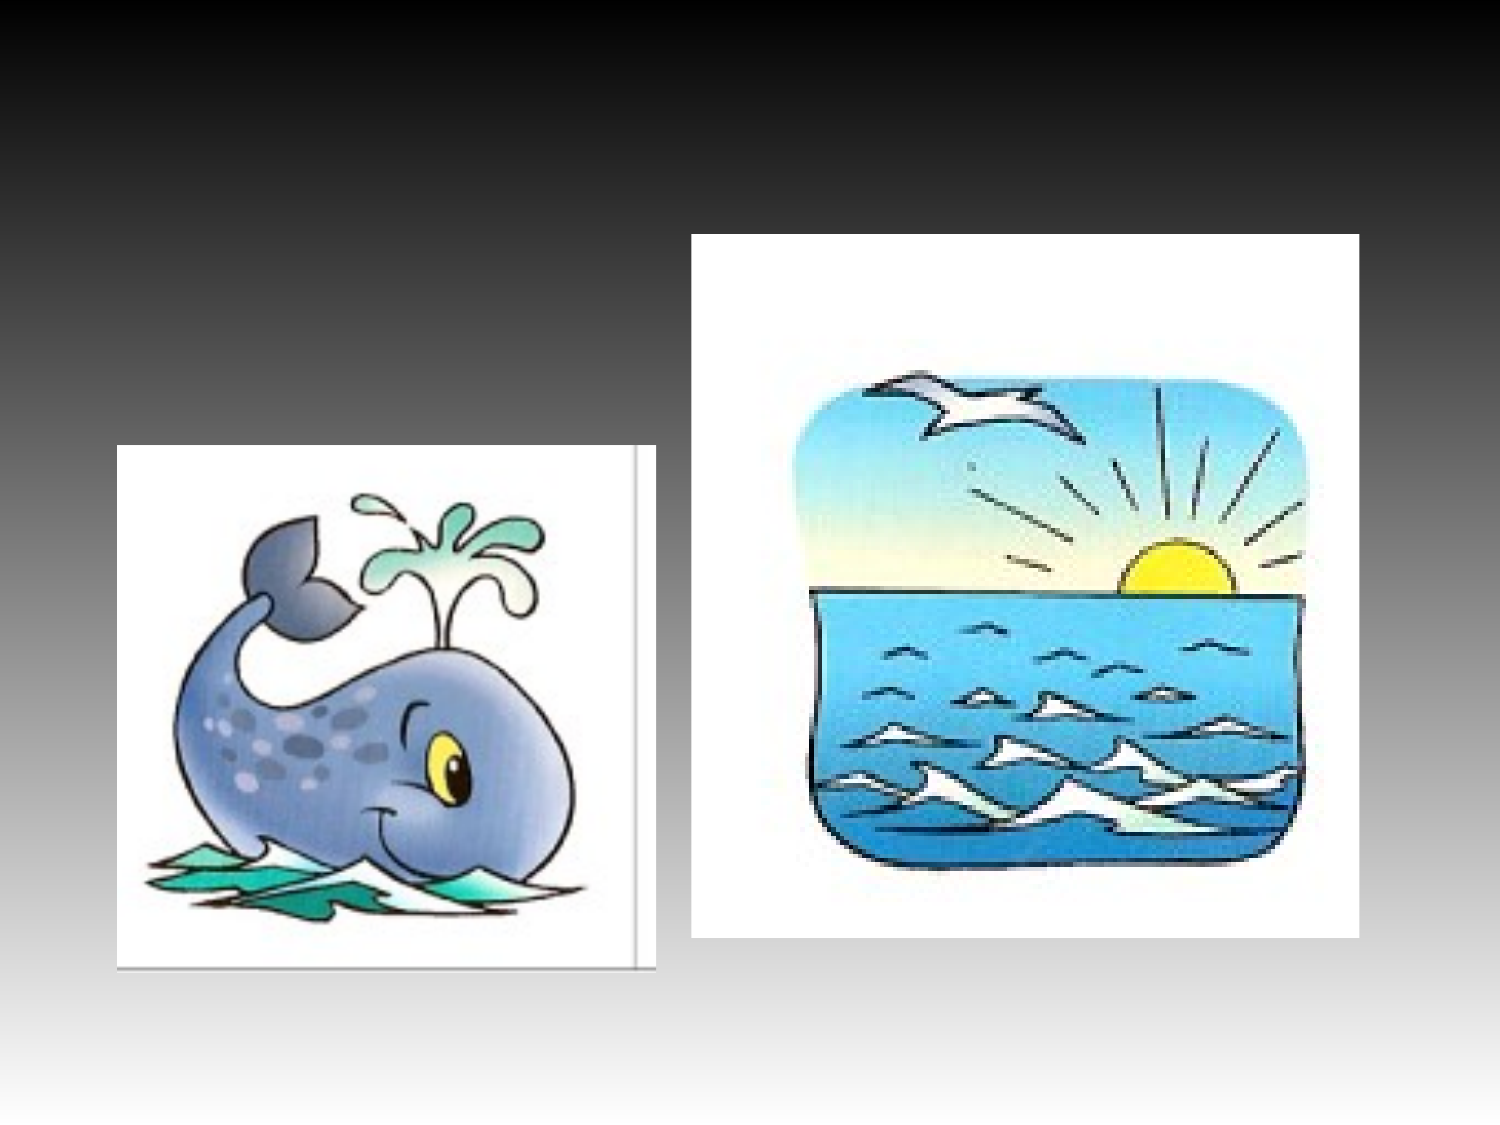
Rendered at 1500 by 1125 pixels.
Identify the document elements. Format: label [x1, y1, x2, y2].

picture [117, 445, 657, 973]
picture [691, 234, 1360, 938]
